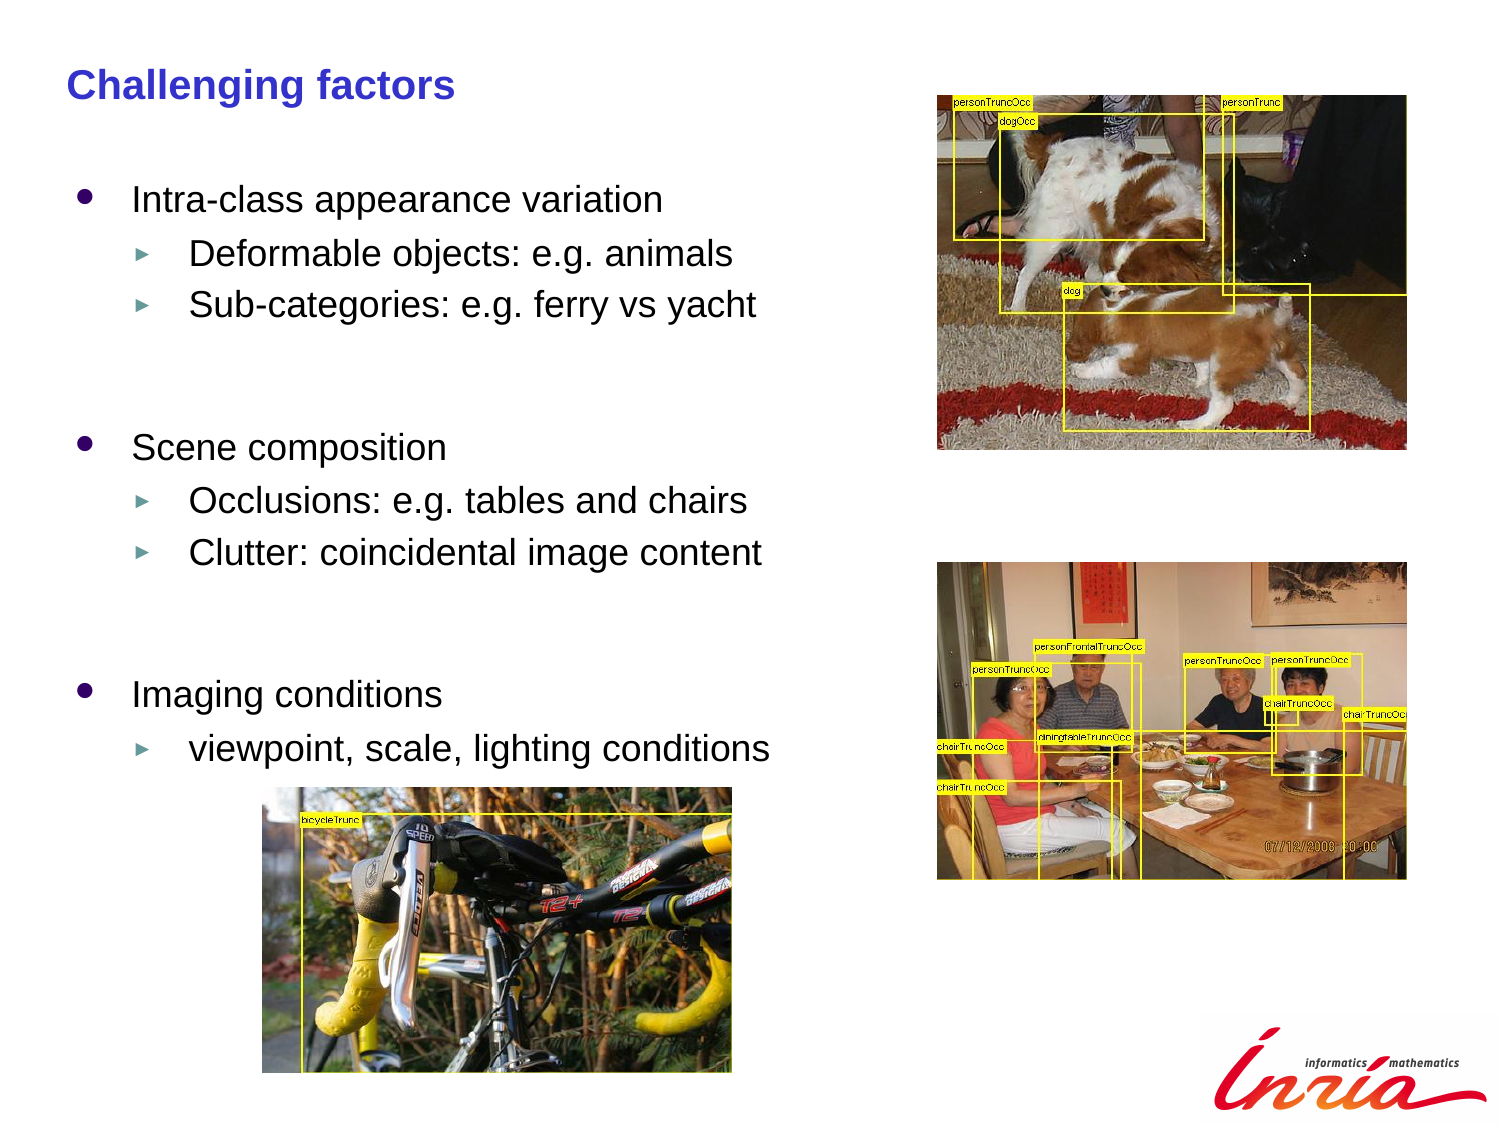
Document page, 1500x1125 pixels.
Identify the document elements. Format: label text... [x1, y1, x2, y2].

list Intra-class appearance variation Deformable objects: e.g. animals Sub-categories: e.g. ferry vs yacht Scene composition Occlusions: e.g. tables and chairs Clutter: coincidental image content Imaging conditions viewpoint, scale, lighting conditions [75, 178, 1425, 971]
picture [262, 787, 732, 1073]
picture [937, 562, 1407, 880]
title Challenging factors [51, 46, 1459, 123]
picture [1200, 1012, 1500, 1125]
picture [937, 95, 1407, 451]
